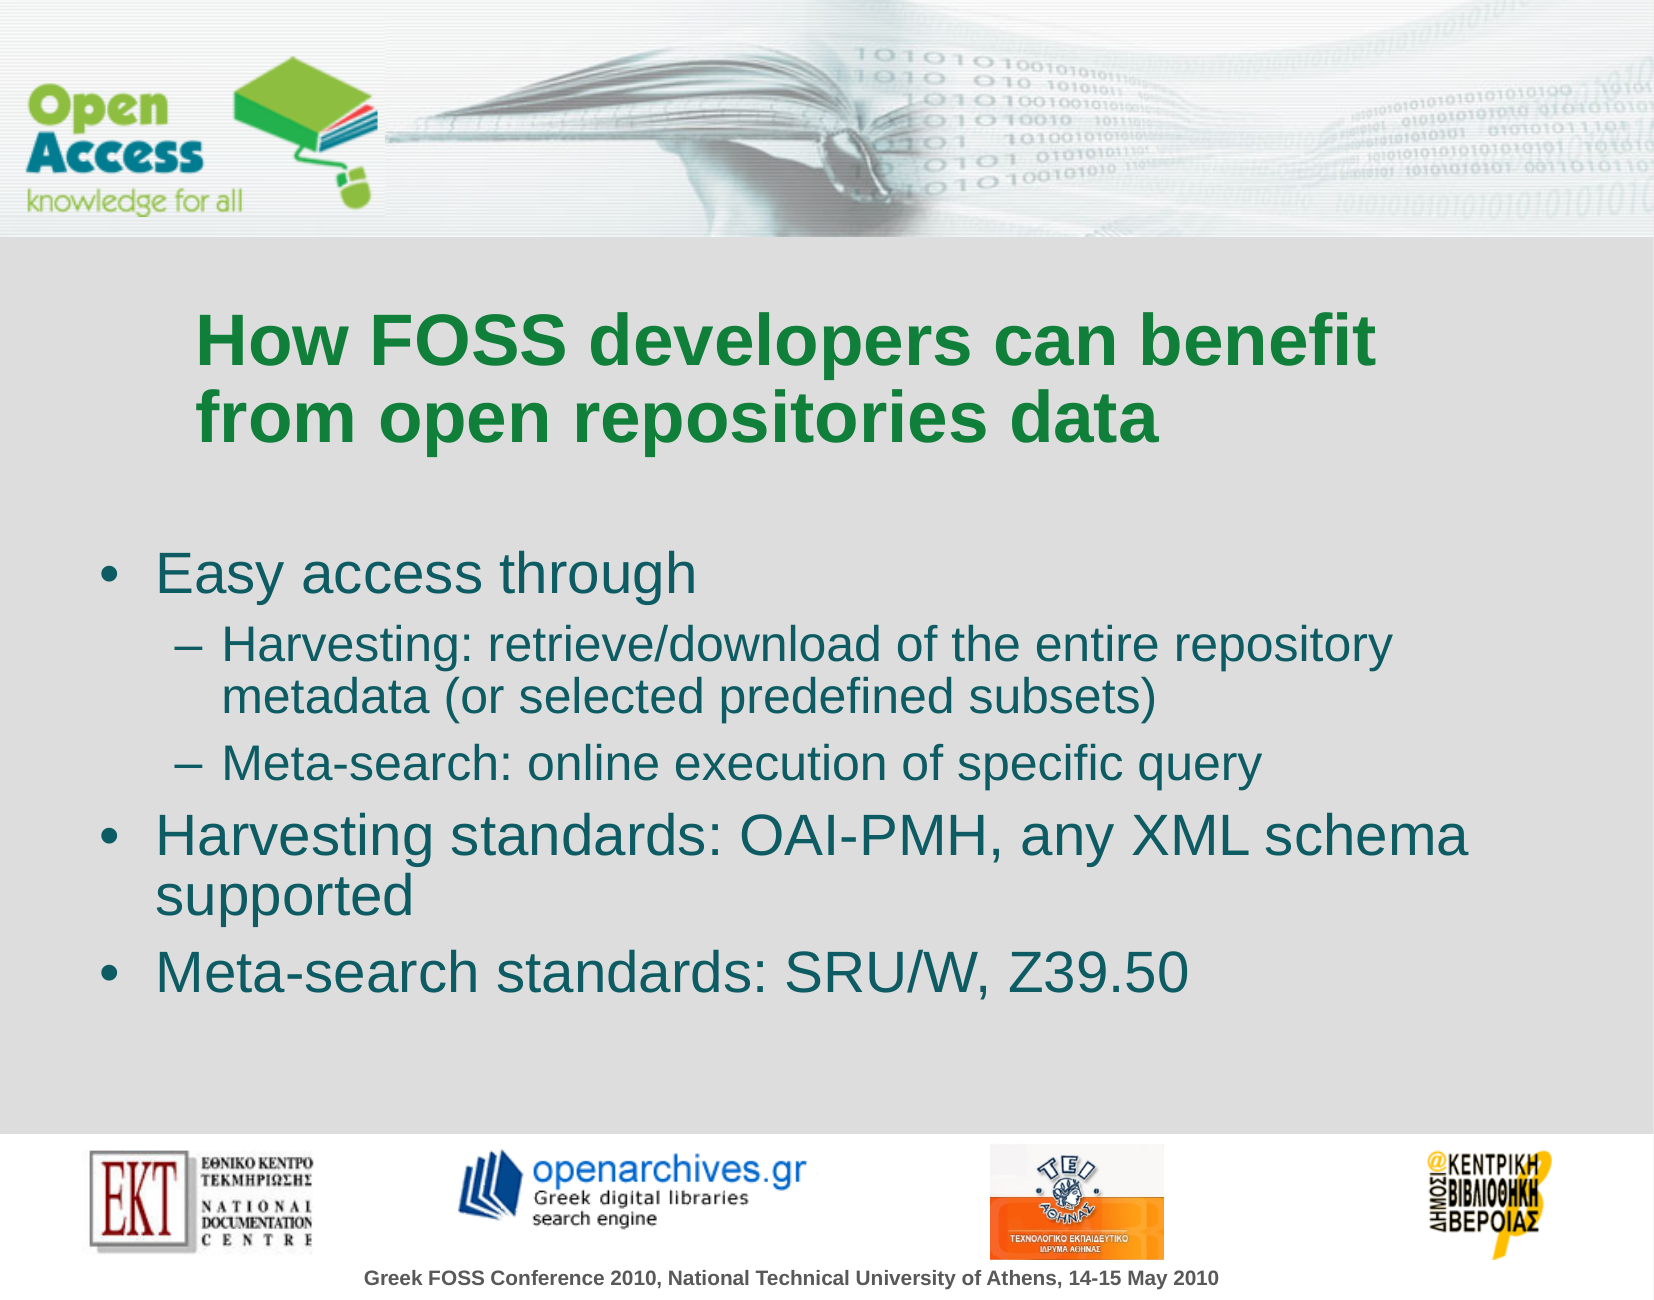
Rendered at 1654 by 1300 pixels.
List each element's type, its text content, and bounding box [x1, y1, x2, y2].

picture [990, 1142, 1164, 1260]
picture [0, 0, 1654, 237]
picture [451, 1142, 851, 1231]
text_box [322, 32, 1562, 182]
picture [82, 1138, 323, 1260]
text_box Easy access through Harvesting: retrieve/download of the entire repository metadata (or selected predefined subsets) Meta-search: online execution of specific query Harvesting standards: OAI-PMH, any XML schema supported Meta-search standards: SRU/W, Z39.50 [82, 536, 1624, 1093]
picture [1424, 1136, 1648, 1260]
text_box How FOSS developers can benefit from open repositories data [195, 303, 1516, 470]
